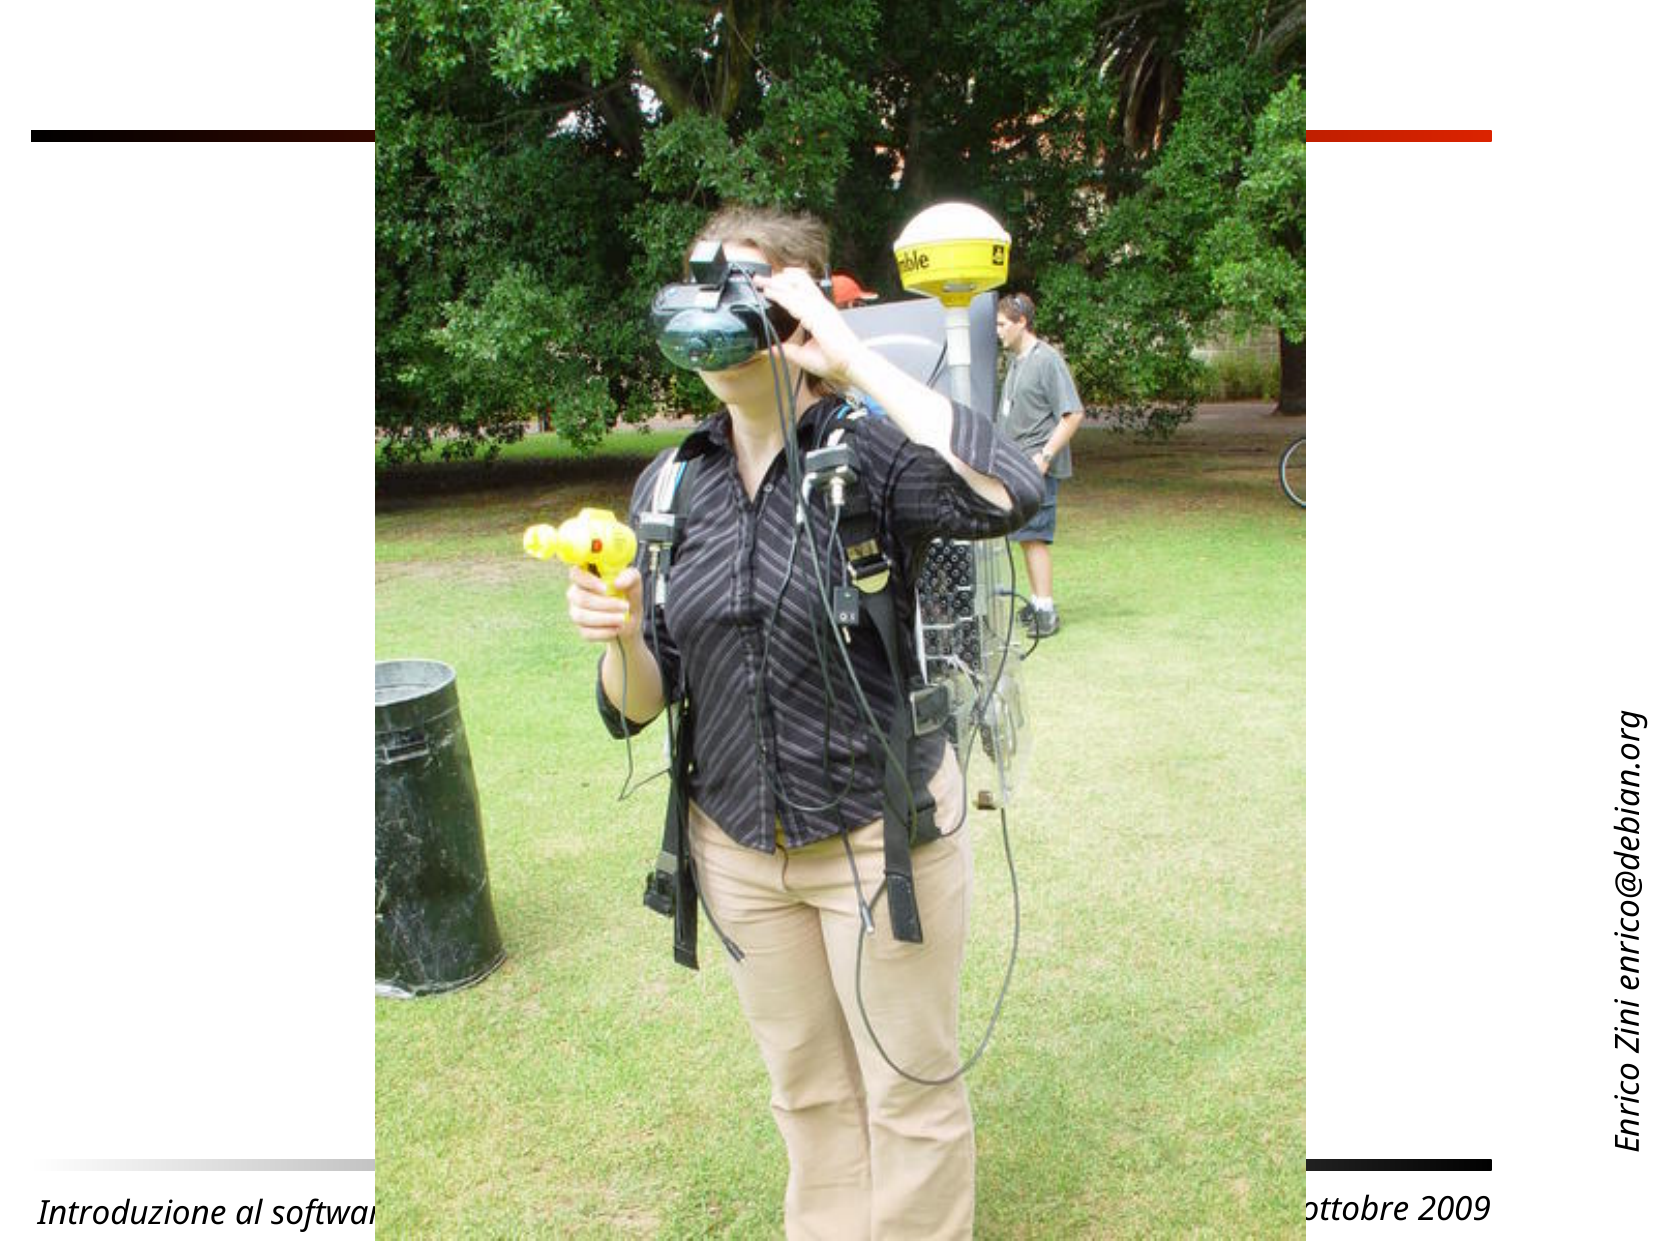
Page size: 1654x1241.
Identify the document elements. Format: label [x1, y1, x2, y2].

picture [375, 0, 1306, 1241]
